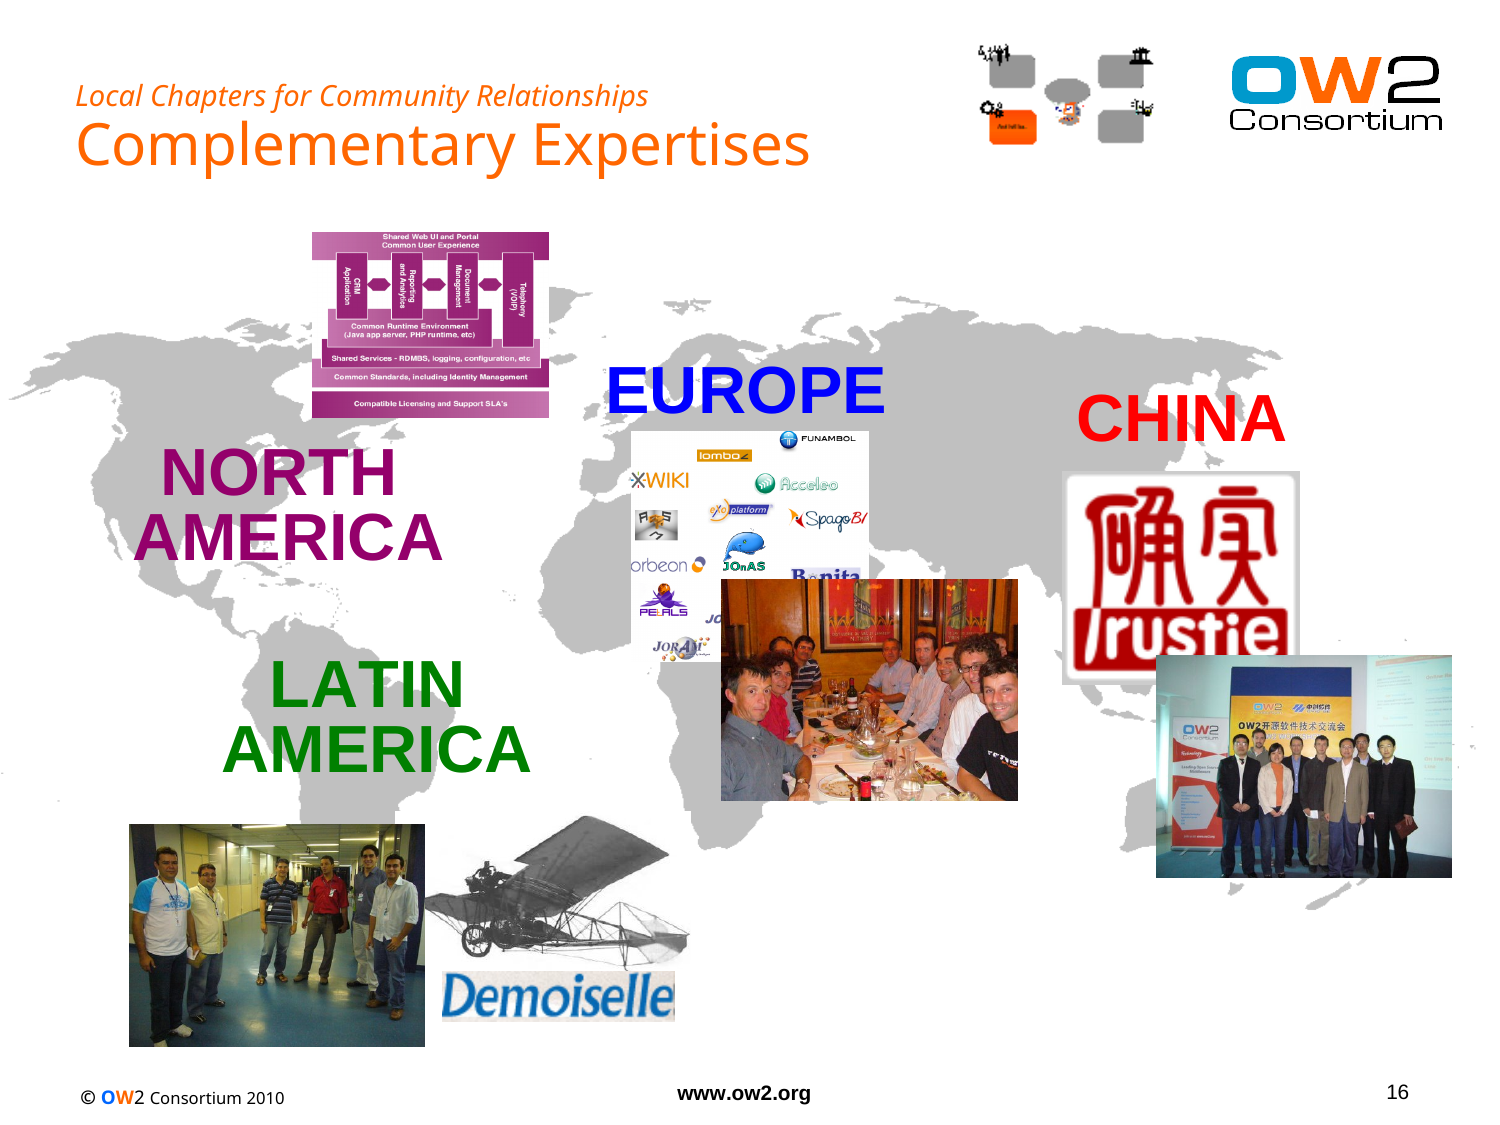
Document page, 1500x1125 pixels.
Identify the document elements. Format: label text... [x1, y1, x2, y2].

text_box EUROPE [590, 354, 903, 434]
text_box LATIN AMERICA [206, 648, 548, 793]
picture [974, 38, 1155, 148]
text_box CHINA [1061, 382, 1303, 463]
picture [0, 212, 1500, 1047]
picture [1224, 47, 1450, 134]
text_box NORTH AMERICA [118, 436, 460, 581]
title Local Chapters for Community Relationships Complementary Expertises [75, 52, 1175, 207]
